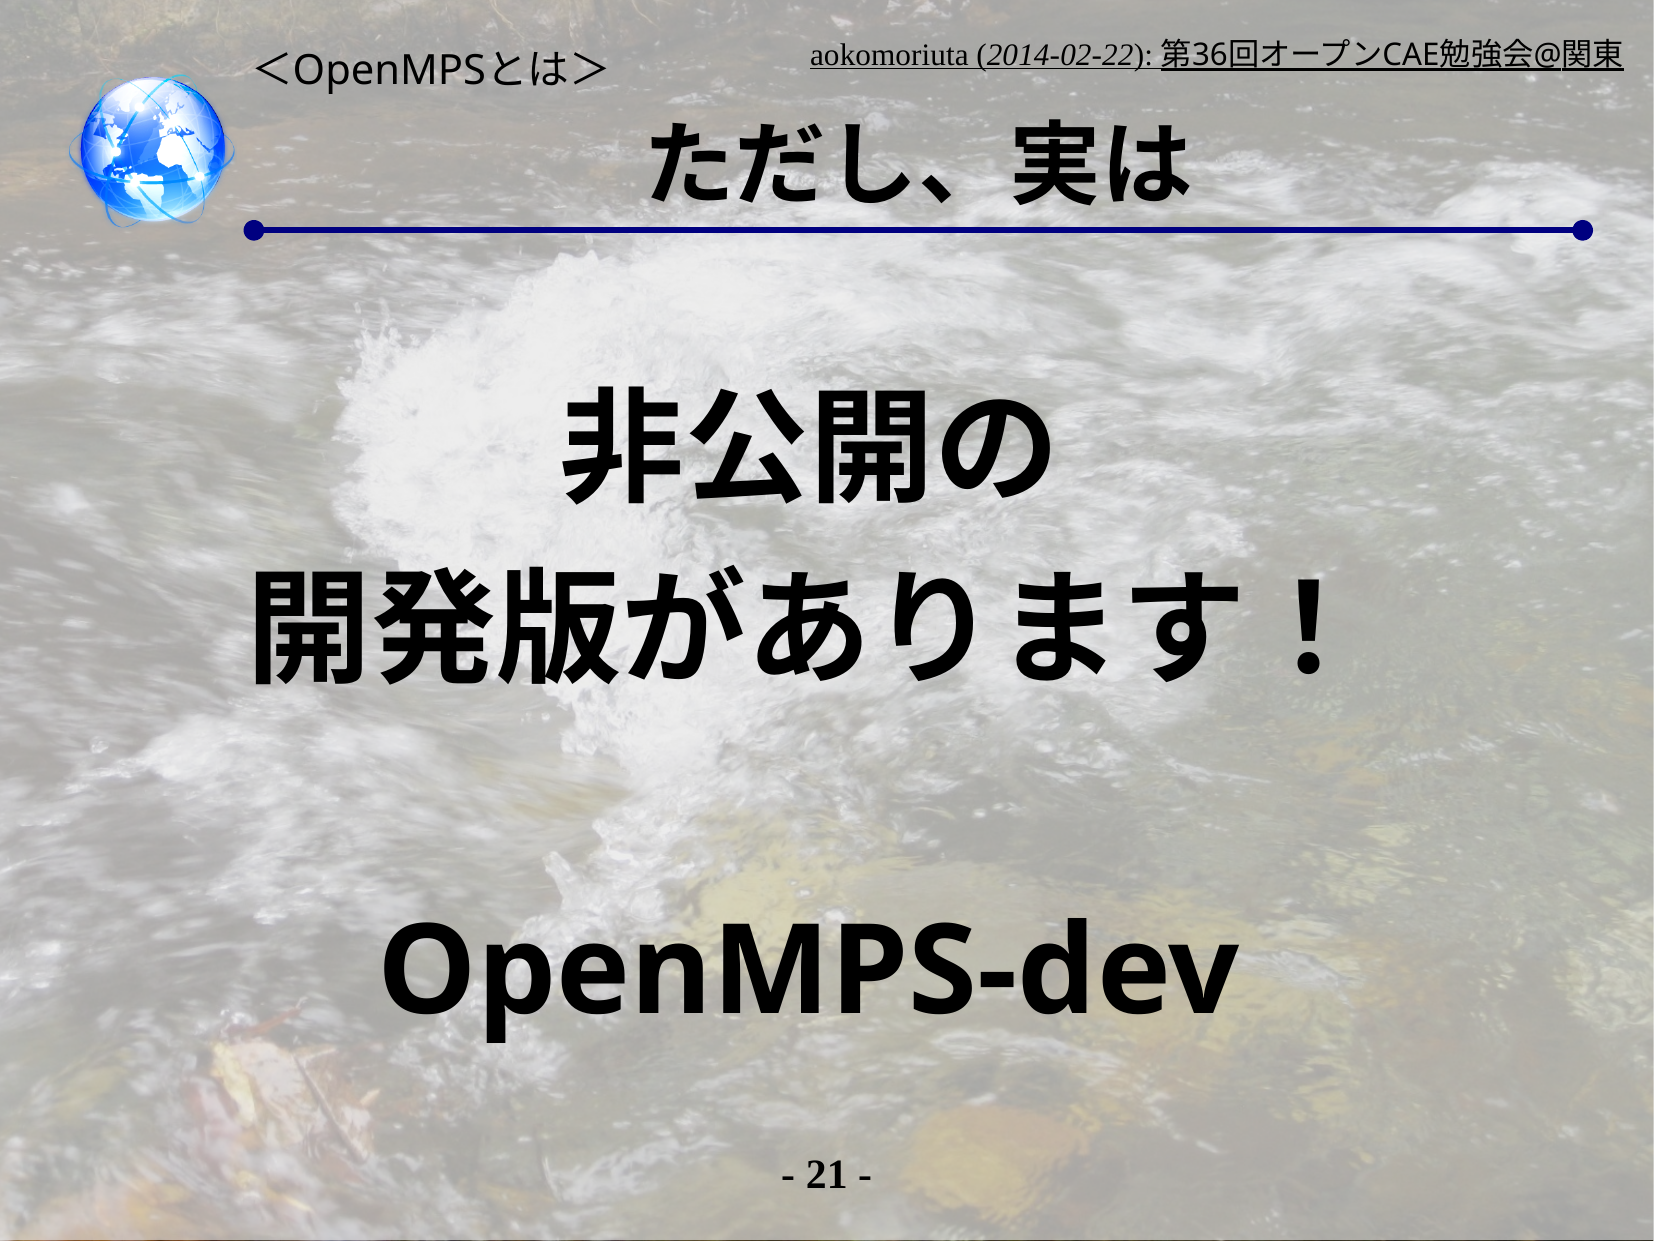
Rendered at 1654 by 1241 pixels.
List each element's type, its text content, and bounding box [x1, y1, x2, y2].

text_box 非公開の 開発版があります！ OpenMPS-dev [94, 339, 1524, 1105]
picture [65, 64, 237, 236]
title ただし、実は [265, 88, 1571, 227]
text_box ＜OpenMPSとは＞ [236, 28, 1004, 119]
